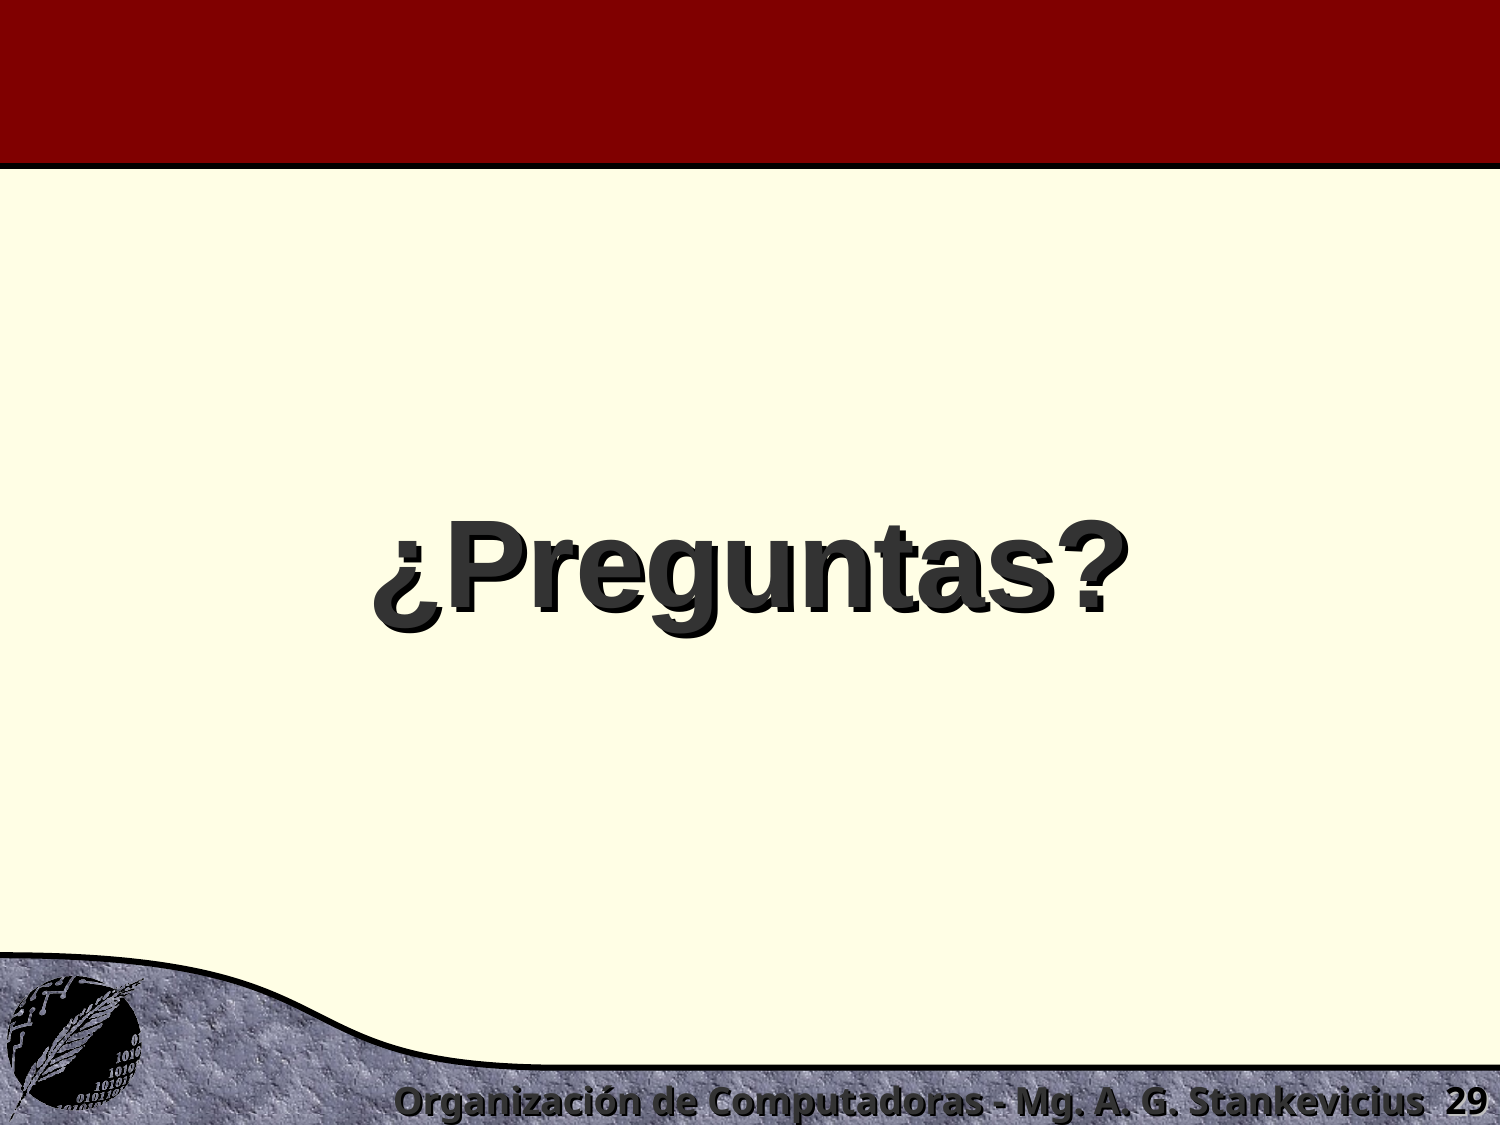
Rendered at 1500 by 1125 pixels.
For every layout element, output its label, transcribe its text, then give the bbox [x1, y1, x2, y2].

picture [0, 959, 1500, 1125]
picture [802, 1100, 806, 1110]
subtitle ¿Preguntas? [11, 192, 1486, 935]
picture [448, 1100, 455, 1110]
picture [1058, 1100, 1065, 1110]
